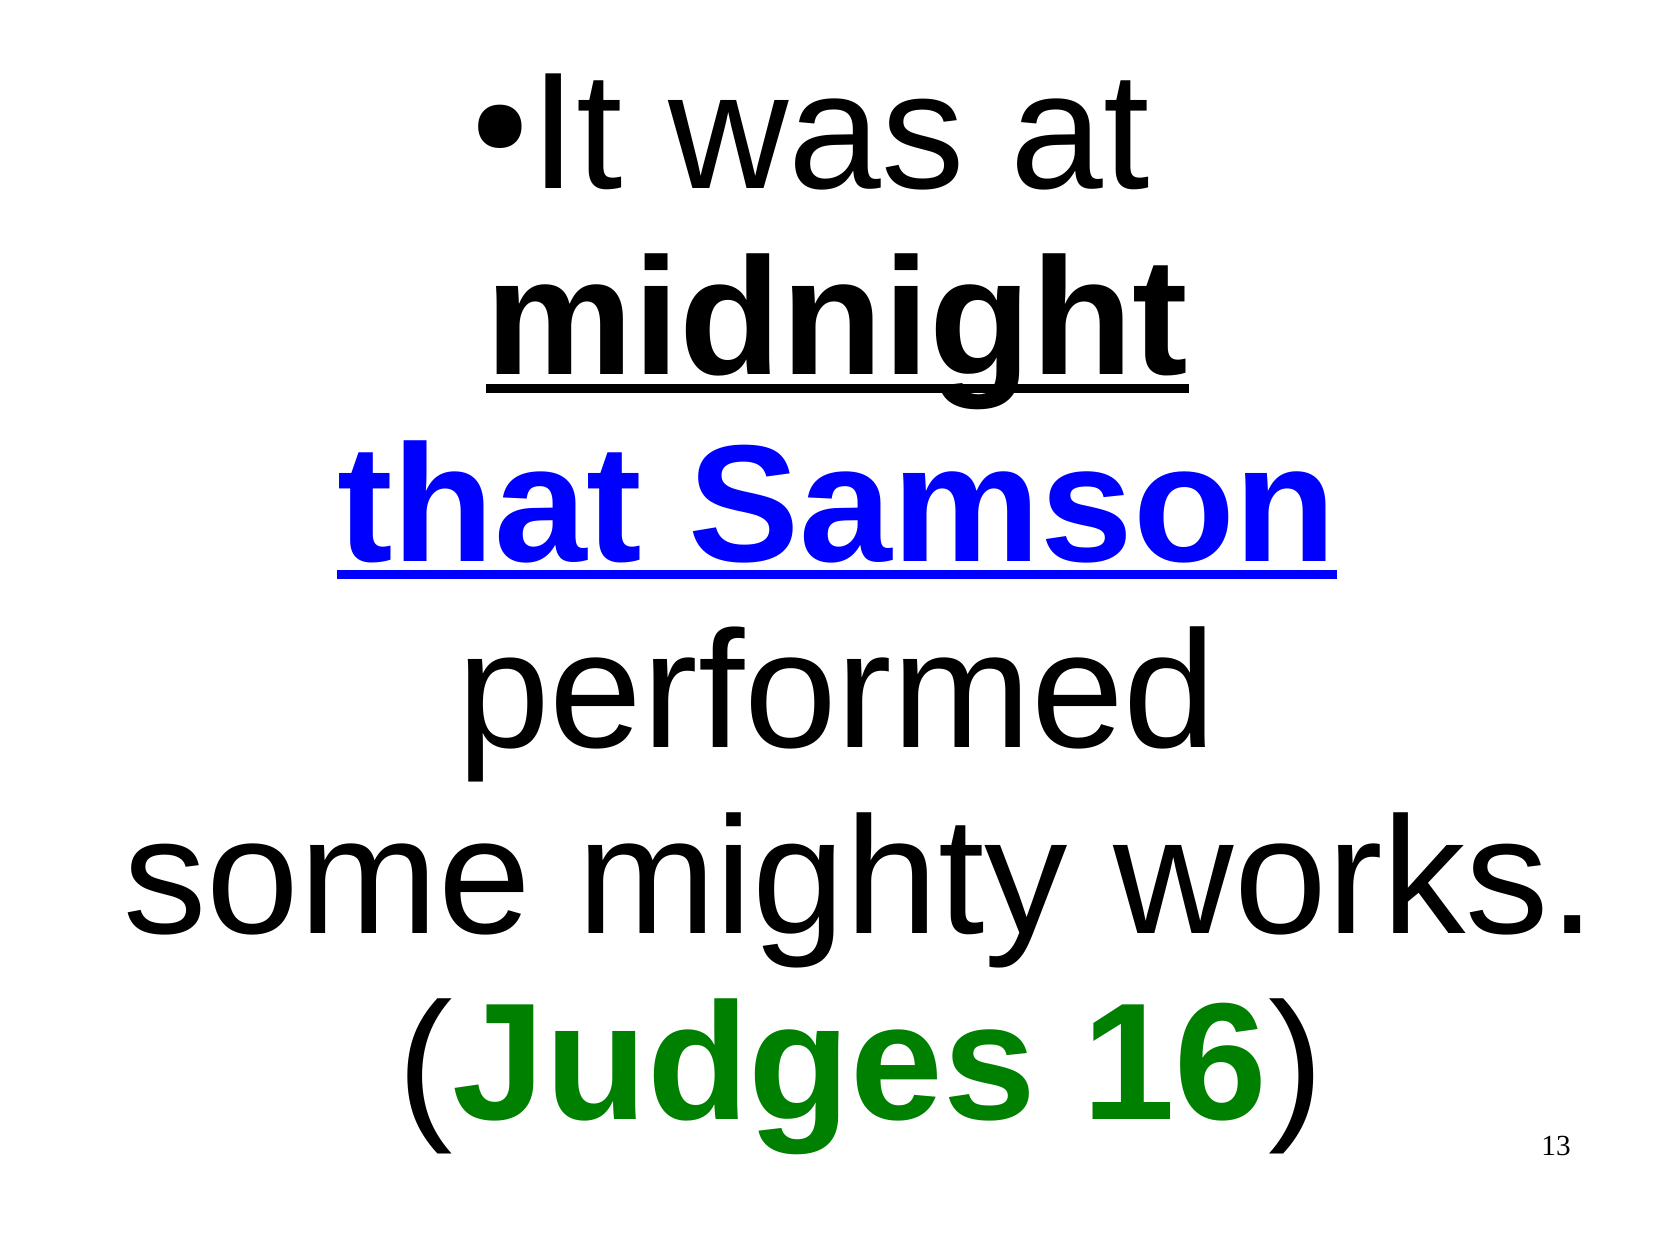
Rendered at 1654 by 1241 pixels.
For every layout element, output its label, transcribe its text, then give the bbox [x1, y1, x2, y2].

list It was at midnight that Samson performed some mighty works. (Judges 16) [37, 37, 1613, 1201]
